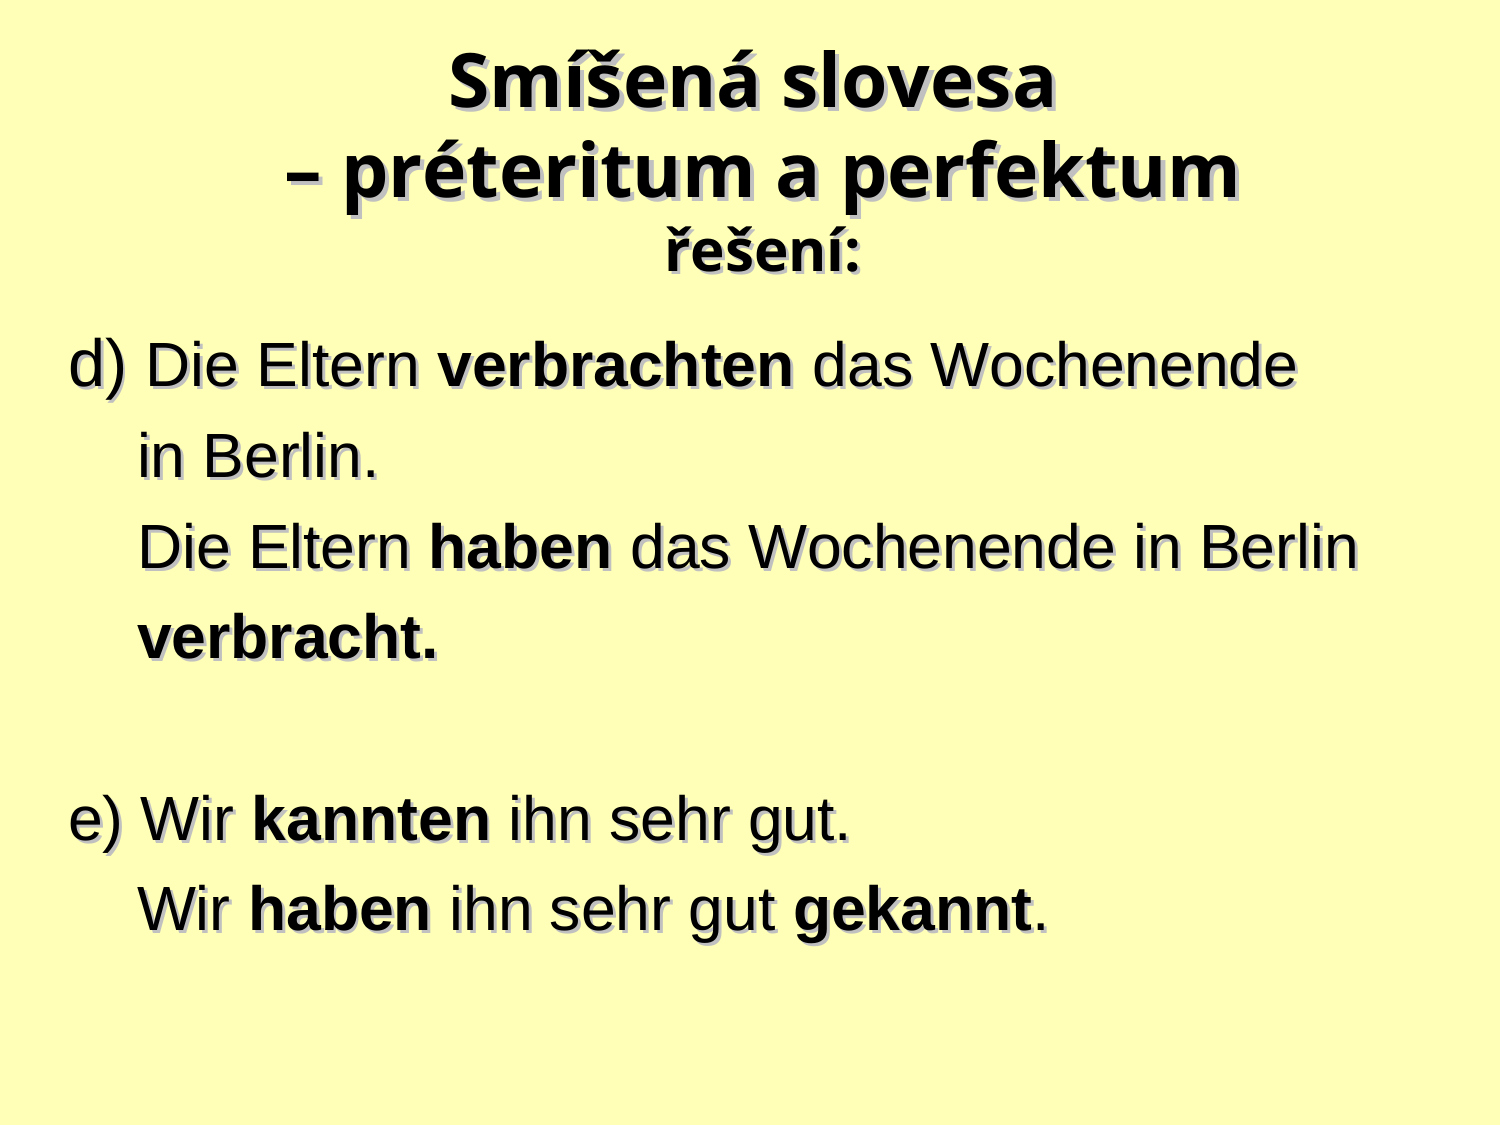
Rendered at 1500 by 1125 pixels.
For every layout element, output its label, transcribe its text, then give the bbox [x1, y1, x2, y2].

title Smíšená slovesa – préteritum a perfektum řešení: [75, 25, 1451, 291]
list d) Die Eltern verbrachten das Wochenende in Berlin. Die Eltern haben das Wochenende in Berlin verbracht. e) Wir kannten ihn sehr gut. Wir haben ihn sehr gut gekannt. [53, 312, 1451, 1000]
